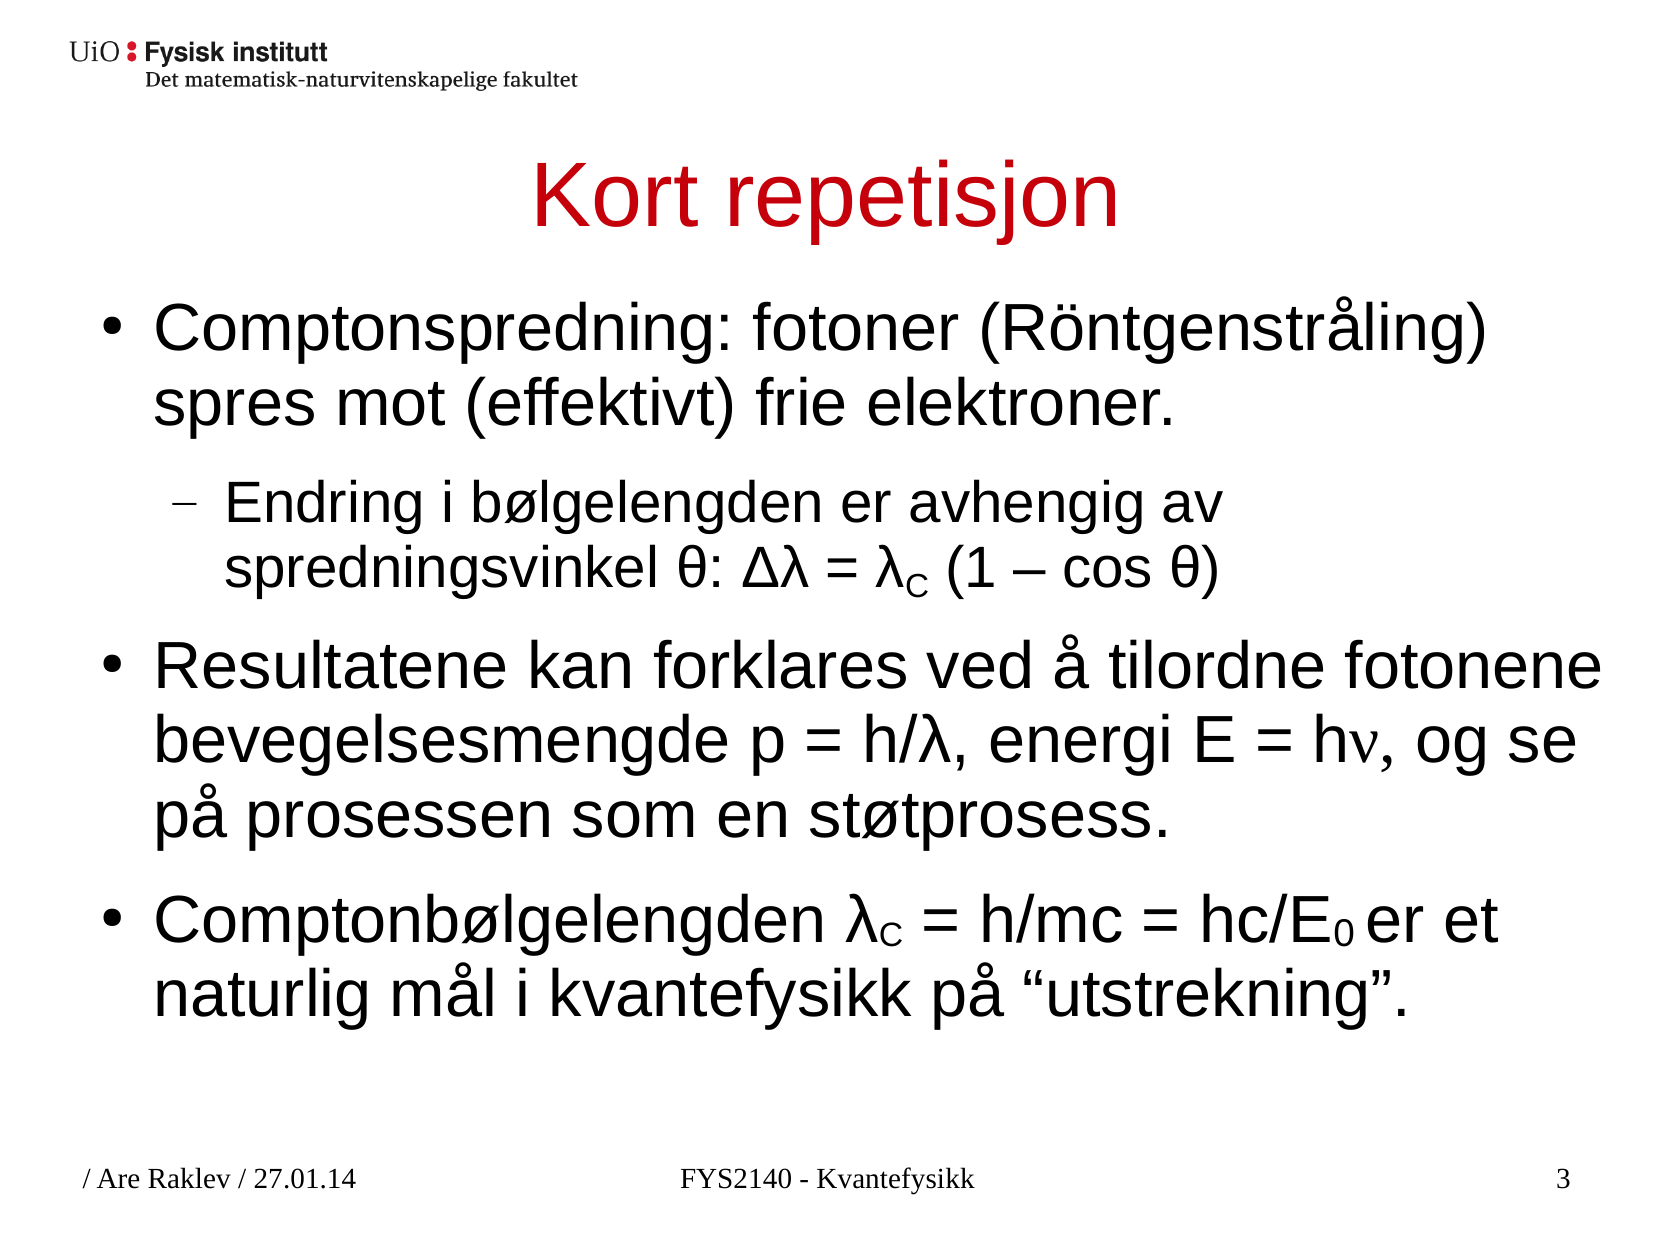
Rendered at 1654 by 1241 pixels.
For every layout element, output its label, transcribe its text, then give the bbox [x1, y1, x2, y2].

list Comptonspredning: fotoner (Röntgenstråling) spres mot (effektivt) frie elektroner. Endring i bølgelengden er avhengig av spredningsvinkel θ: Δλ = λC (1 – cos θ) Resultatene kan forklares ved å tilordne fotonene bevegelsesmengde p = h/λ, energi E = hν, og se på prosessen som en støtprosess. Comptonbølgelengden λC = h/mc = hc/E0 er et naturlig mål i kvantefysikk på “utstrekning”. [82, 290, 1613, 1094]
title Kort repetisjon [82, 90, 1571, 290]
picture [68, 37, 581, 93]
